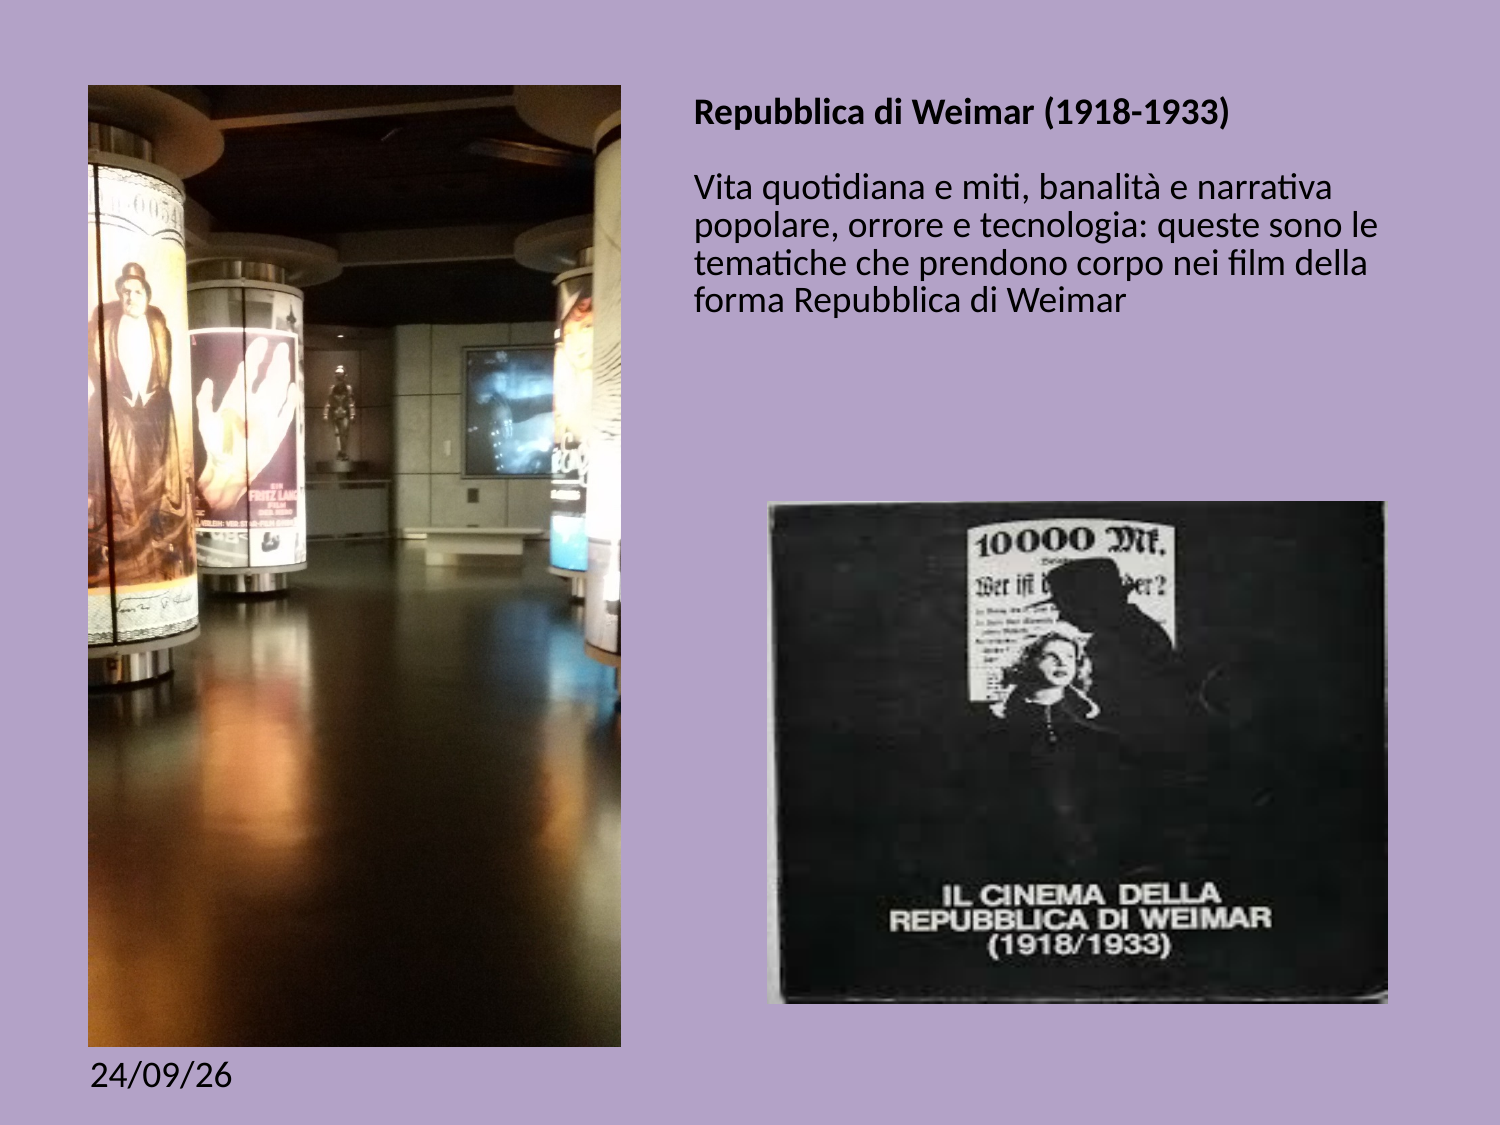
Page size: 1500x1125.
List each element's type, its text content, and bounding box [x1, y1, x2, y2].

text_box 13/11/2015 [75, 1042, 425, 1103]
picture [767, 501, 1388, 1004]
text_box Repubblica di Weimar (1918-1933) Vita quotidiana e miti, banalità e narrativa popolare, orrore e tecnologia: queste sono le tematiche che prendono corpo nei film della forma Repubblica di Weimar [679, 88, 1453, 1016]
picture [88, 85, 621, 1047]
